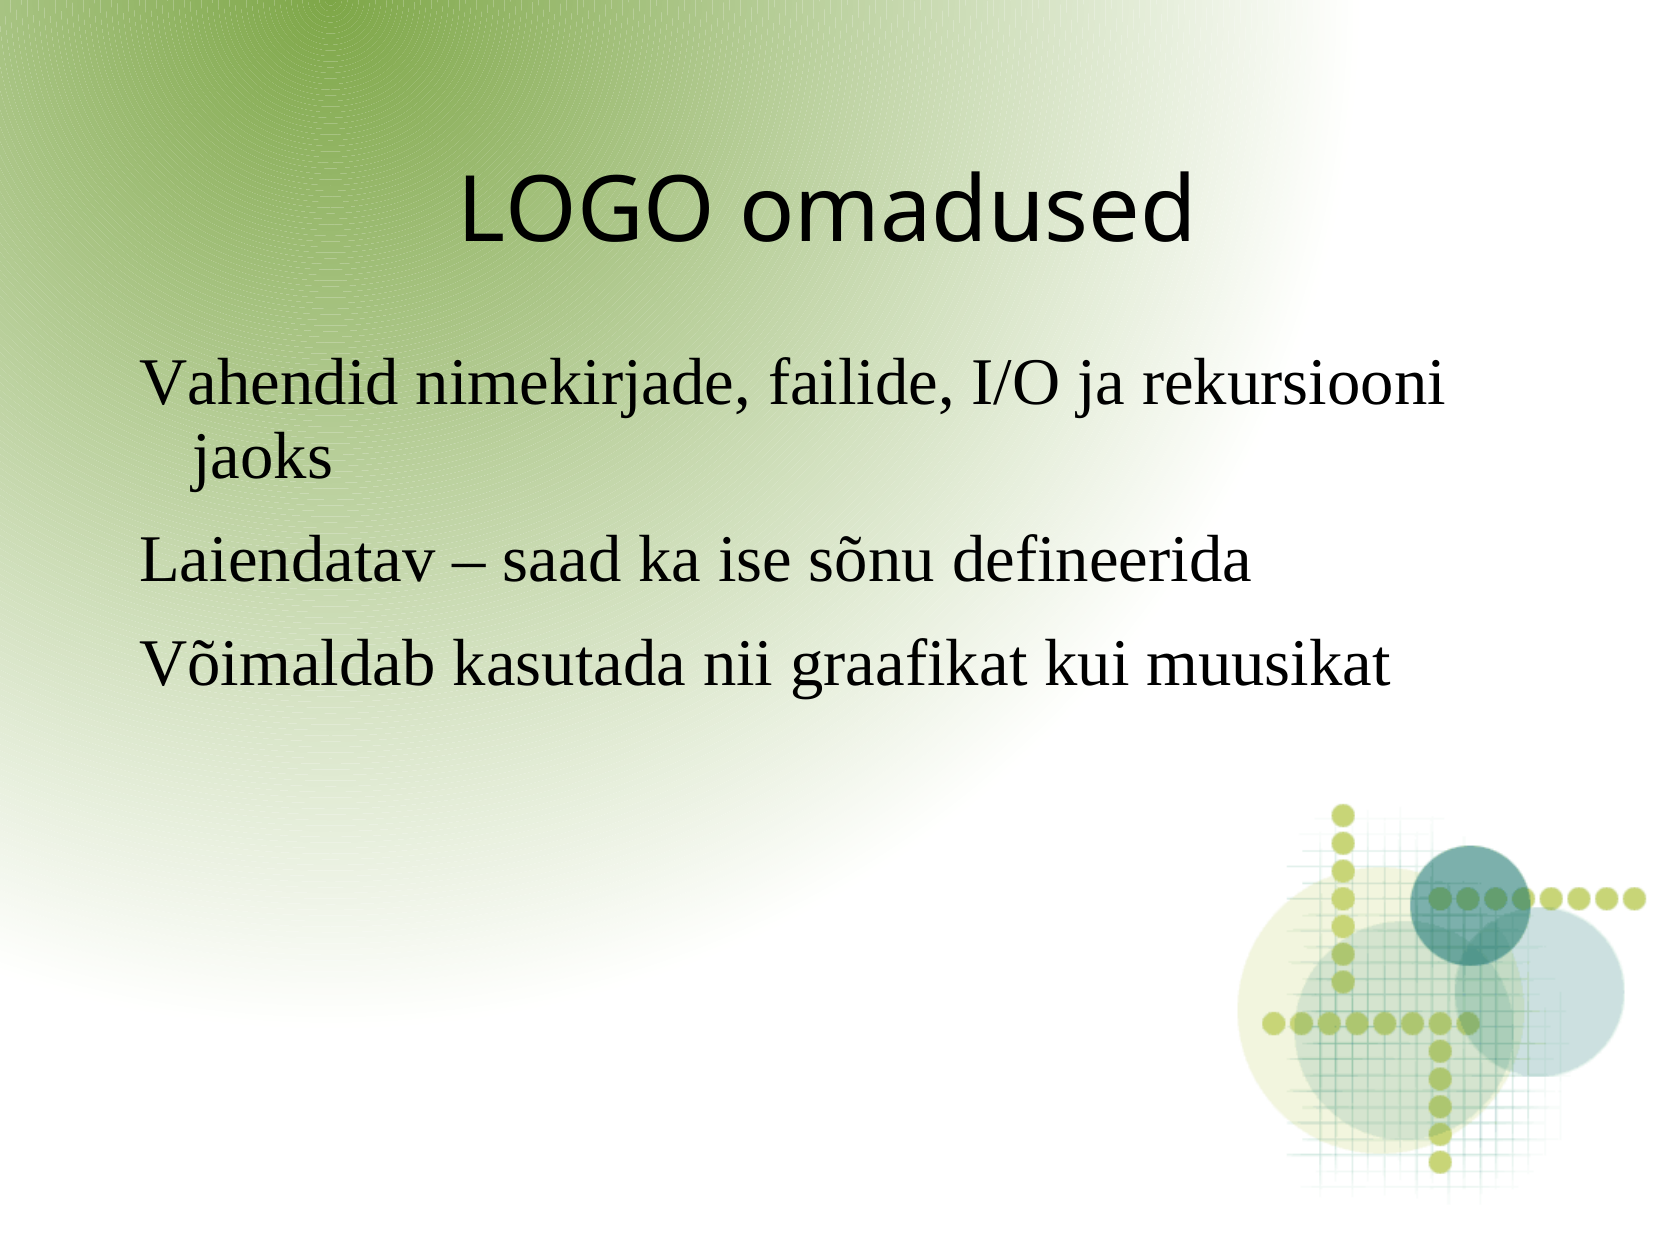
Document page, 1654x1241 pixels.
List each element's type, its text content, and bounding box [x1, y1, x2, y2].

list Vahendid nimekirjade, failide, I/O ja rekursiooni jaoks Laiendatav – saad ka ise sõnu defineerida Võimaldab kasutada nii graafikat kui muusikat [121, 344, 1534, 1127]
picture [1224, 792, 1654, 1211]
title LOGO omadused [121, 102, 1534, 311]
